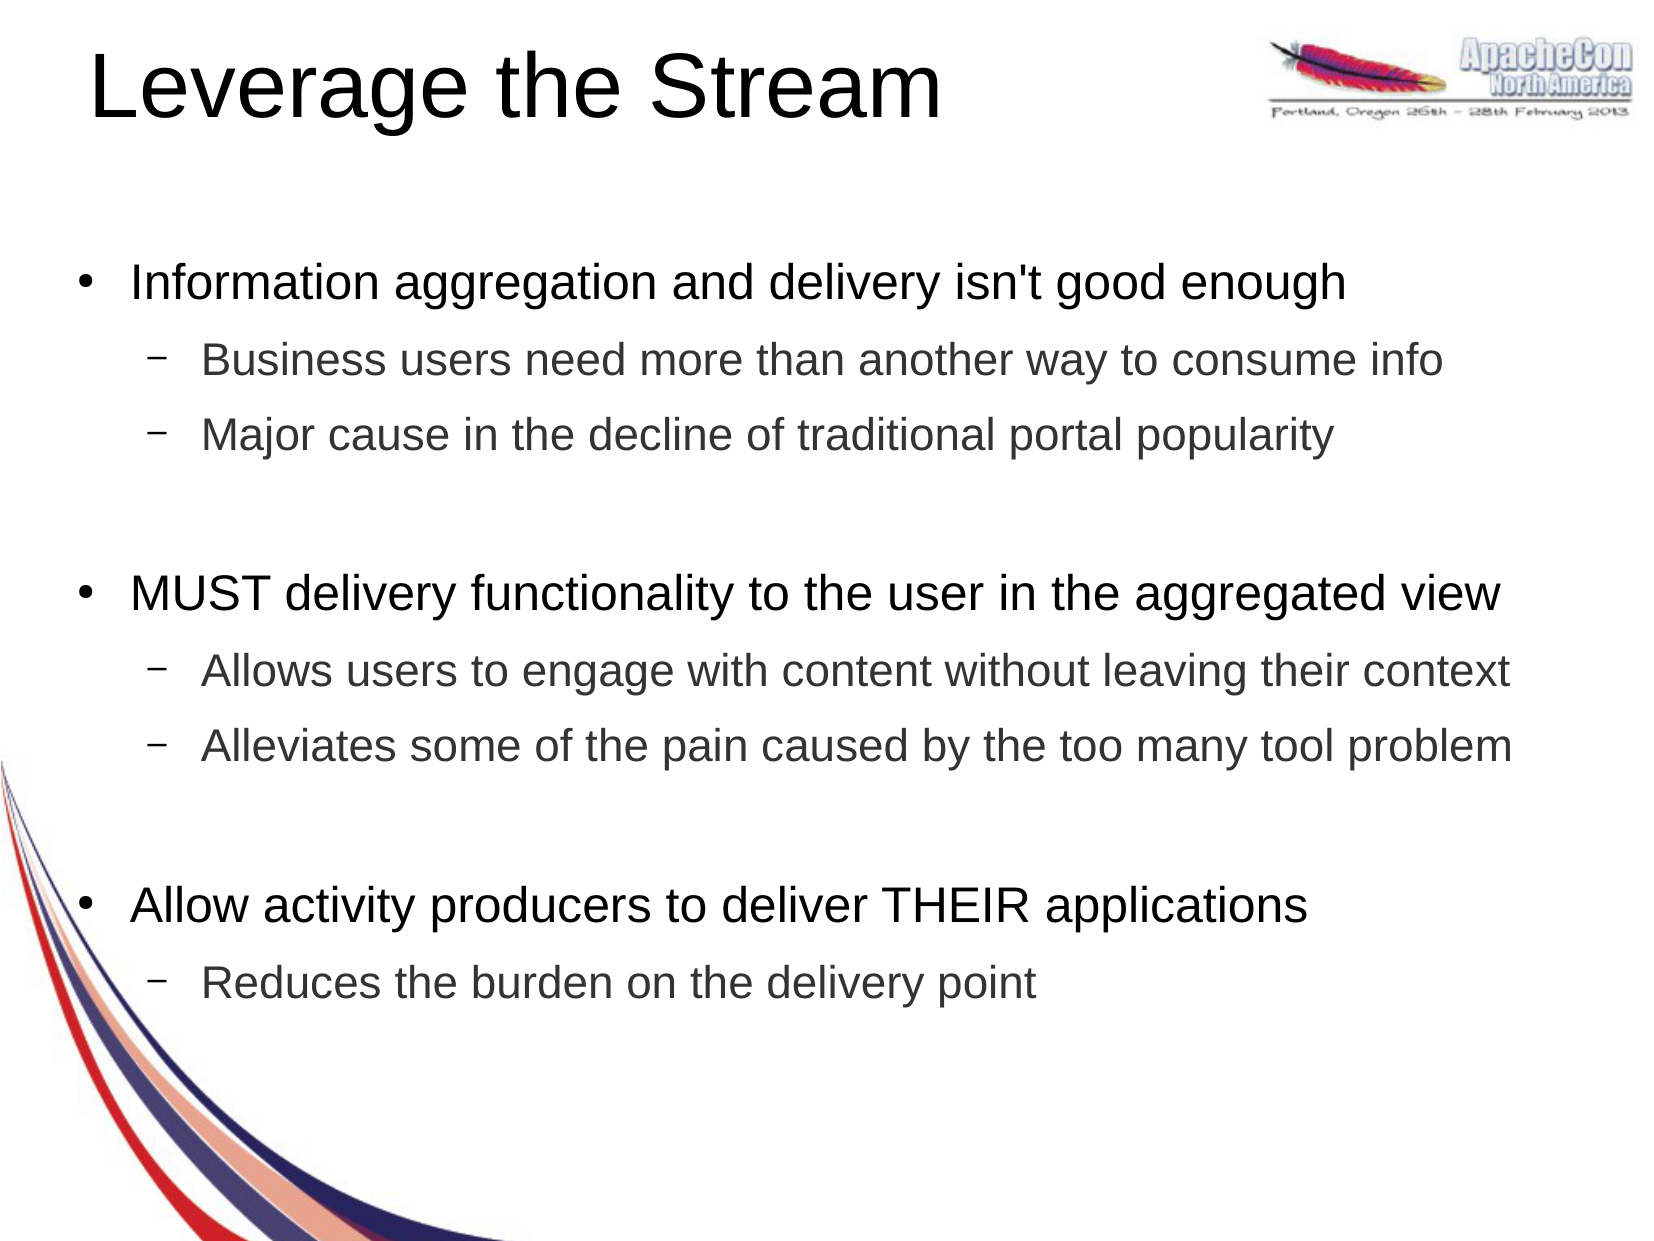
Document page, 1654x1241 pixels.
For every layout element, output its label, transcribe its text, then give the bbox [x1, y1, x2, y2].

picture [0, 0, 1654, 1241]
list Information aggregation and delivery isn't good enough Business users need more than another way to consume info Major cause in the decline of traditional portal popularity MUST delivery functionality to the user in the aggregated view Allows users to engage with content without leaving their context Alleviates some of the pain caused by the too many tool problem Allow activity producers to deliver THEIR applications Reduces the burden on the delivery point [59, 253, 1625, 1211]
title Leverage the Stream [88, 29, 1447, 142]
